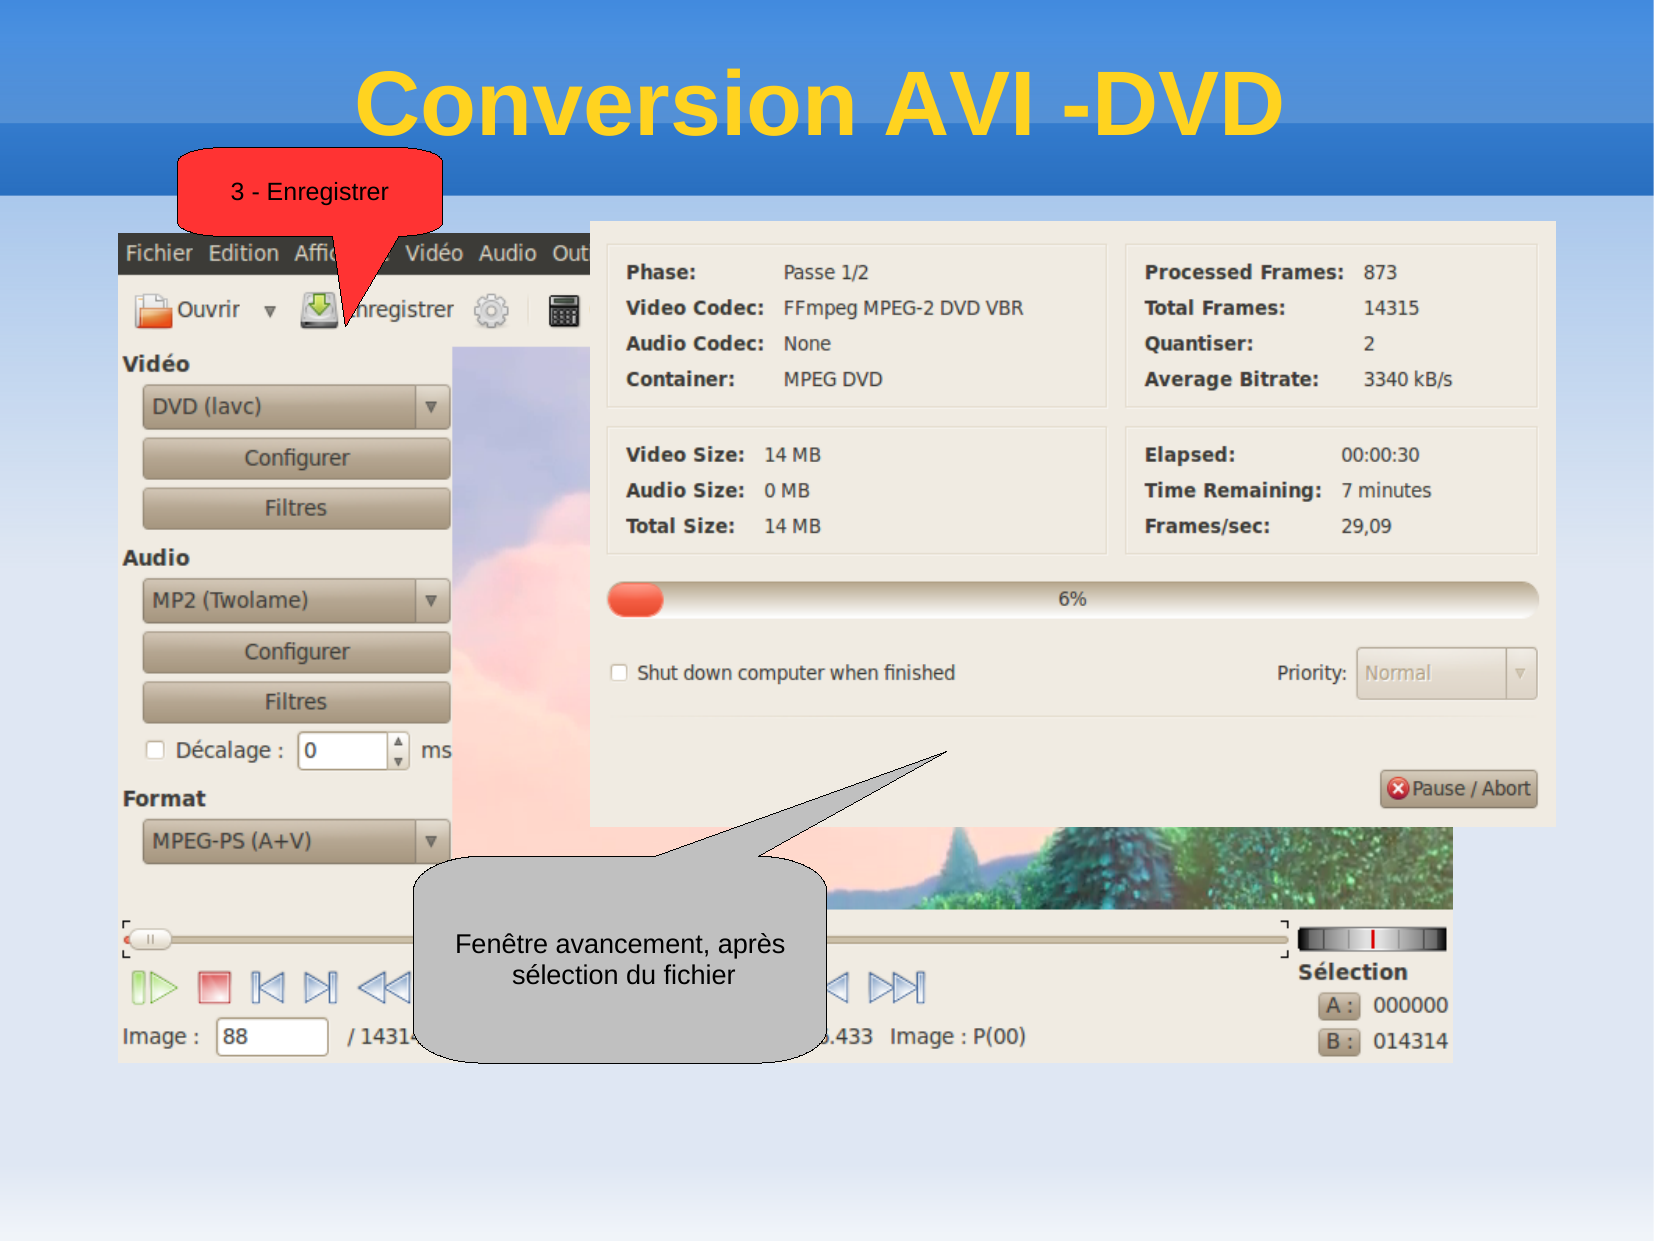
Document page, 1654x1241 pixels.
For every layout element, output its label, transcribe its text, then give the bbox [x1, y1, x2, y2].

picture [0, 0, 1654, 1241]
text_box Fenêtre avancement, après sélection du fichier [413, 751, 947, 1064]
title Conversion AVI -DVD [76, 7, 1565, 200]
text_box 3 - Enregistrer [177, 147, 443, 327]
